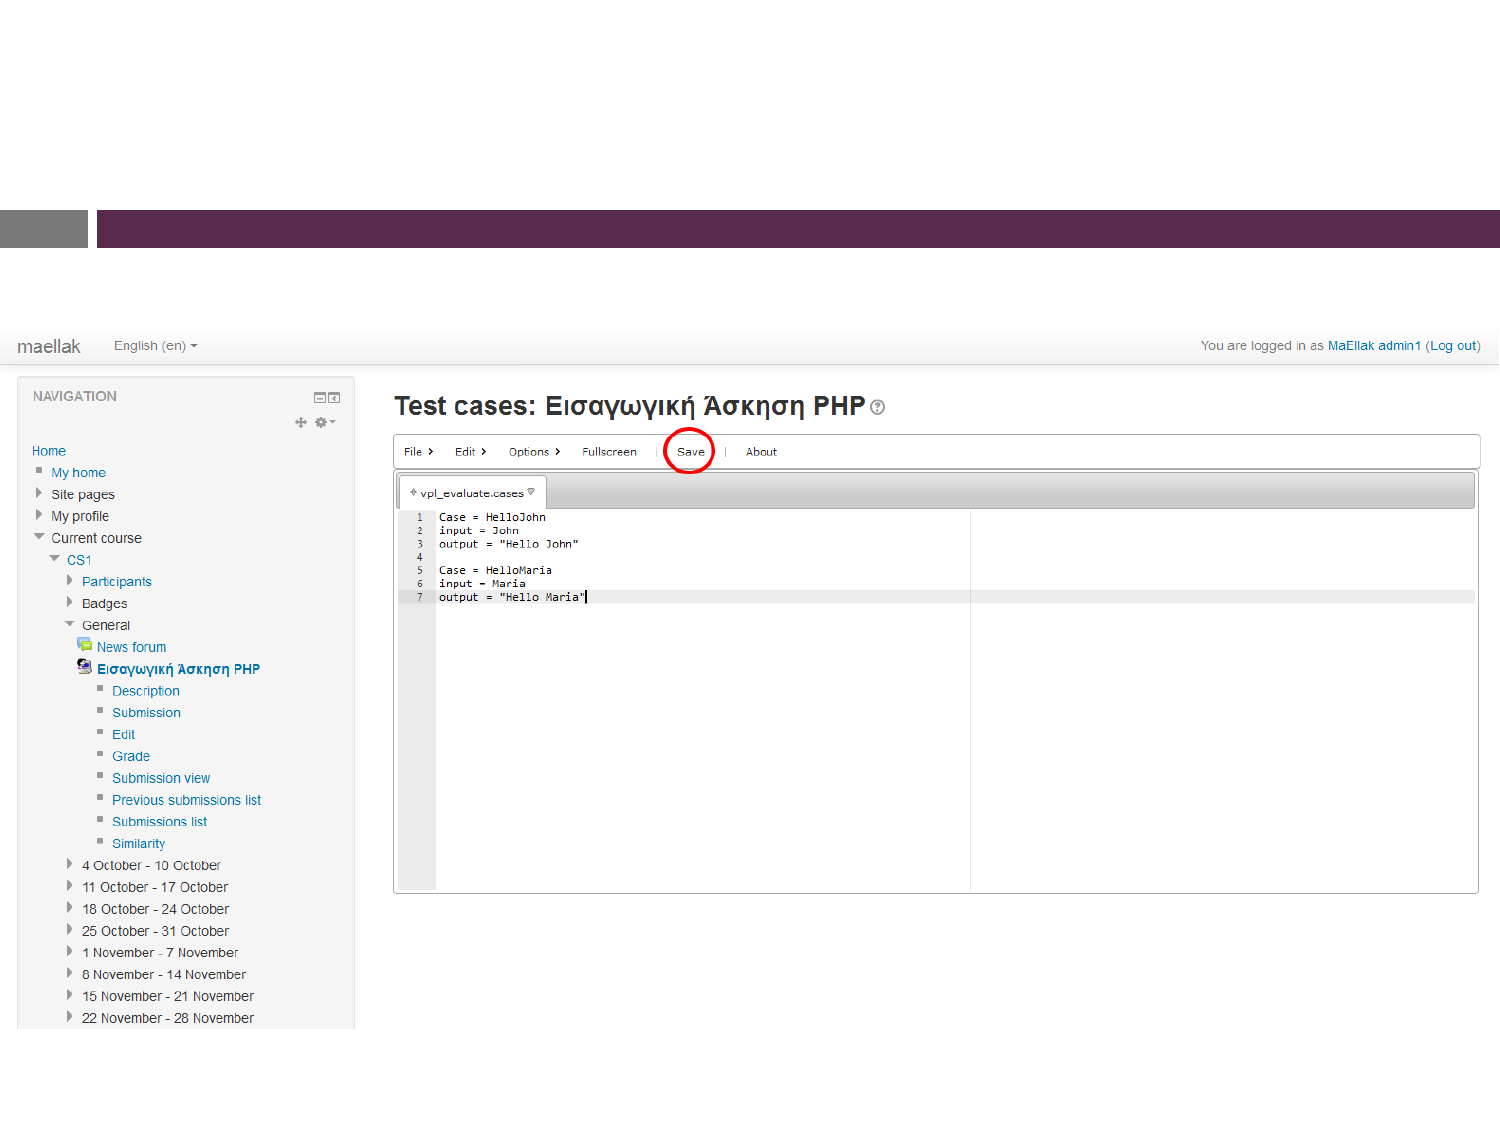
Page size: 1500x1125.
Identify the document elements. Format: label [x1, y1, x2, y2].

picture [0, 326, 1499, 1029]
